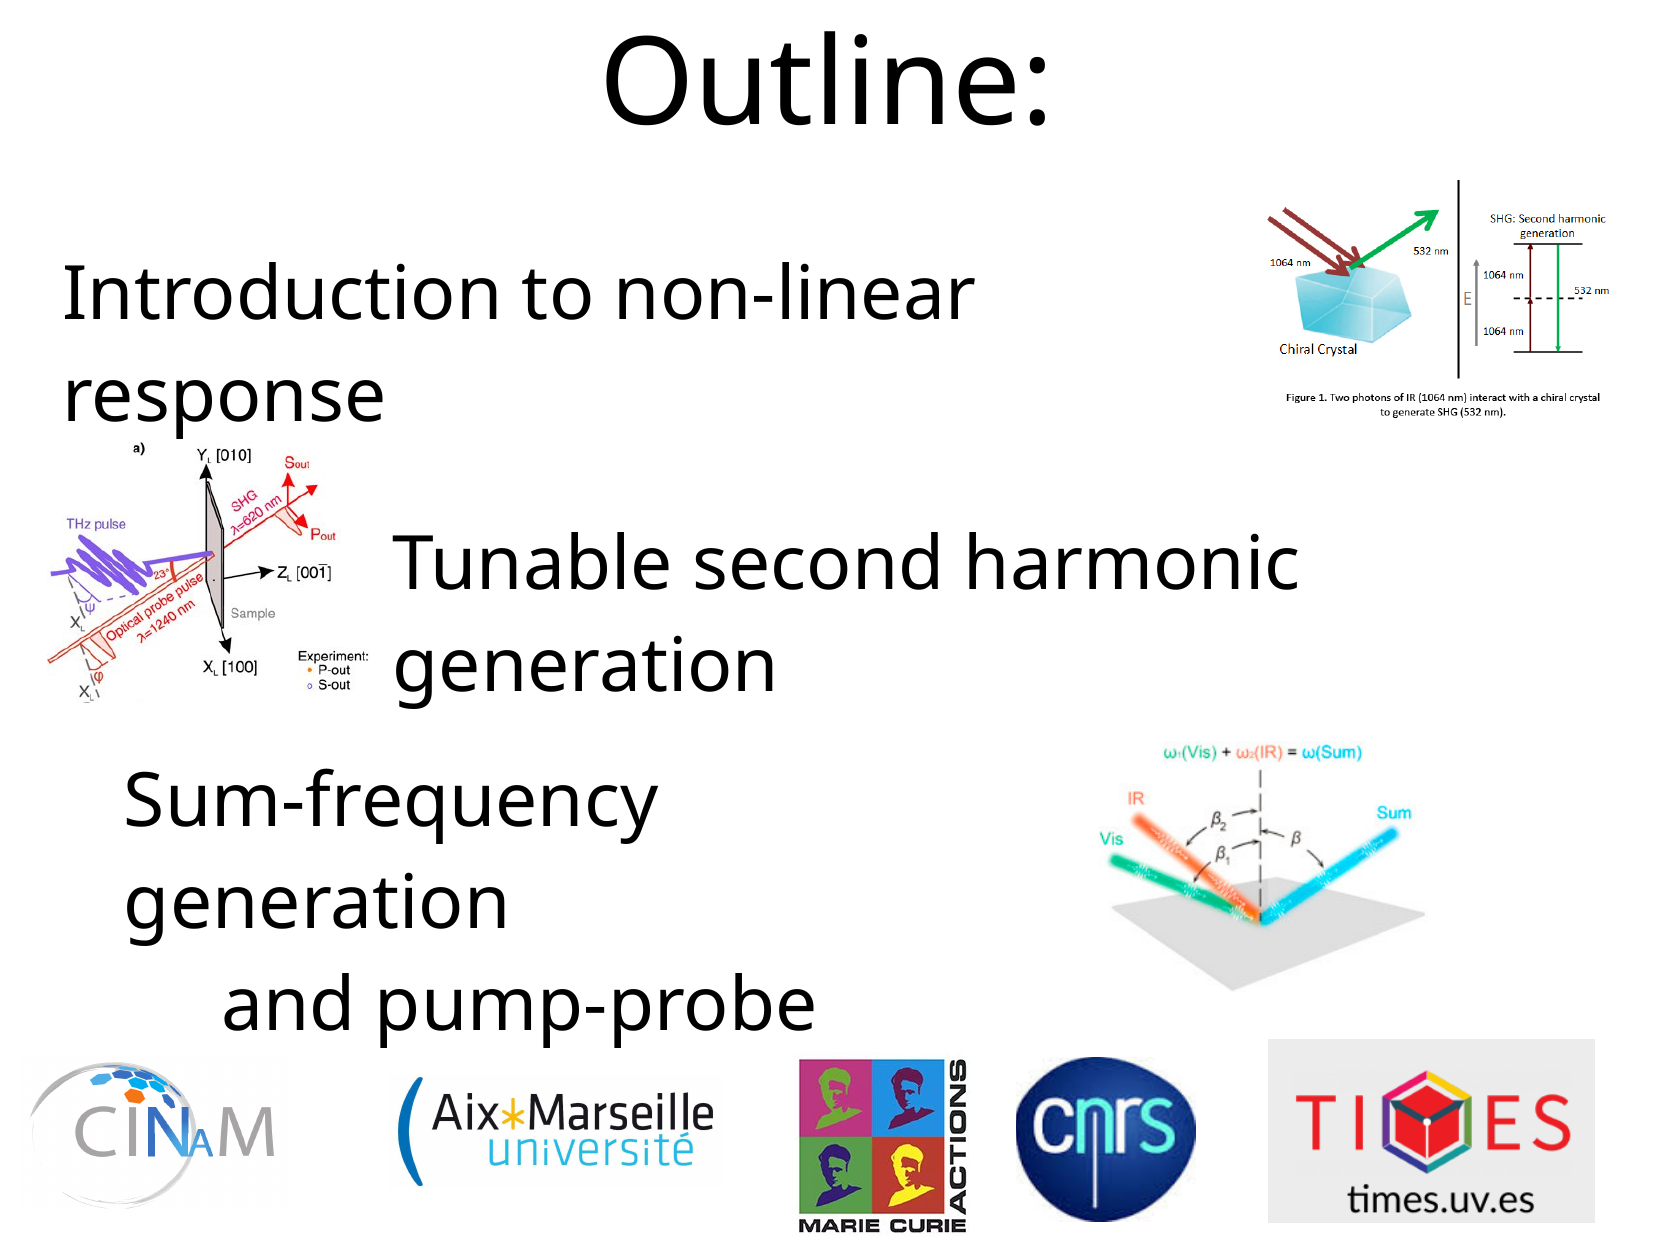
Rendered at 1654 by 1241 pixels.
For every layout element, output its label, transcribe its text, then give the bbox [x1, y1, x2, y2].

picture [389, 1074, 722, 1189]
picture [1098, 741, 1433, 993]
text_box Sum-frequency generation and pump-probe [109, 738, 1028, 969]
text_box Tunable second harmonic generation [377, 501, 1618, 625]
title Outline: [82, 0, 1571, 178]
picture [749, 1052, 1196, 1241]
picture [18, 1049, 289, 1214]
picture [1260, 177, 1619, 433]
picture [1268, 1039, 1595, 1223]
text_box Introduction to non-linear response [47, 231, 1252, 355]
picture [47, 441, 385, 703]
